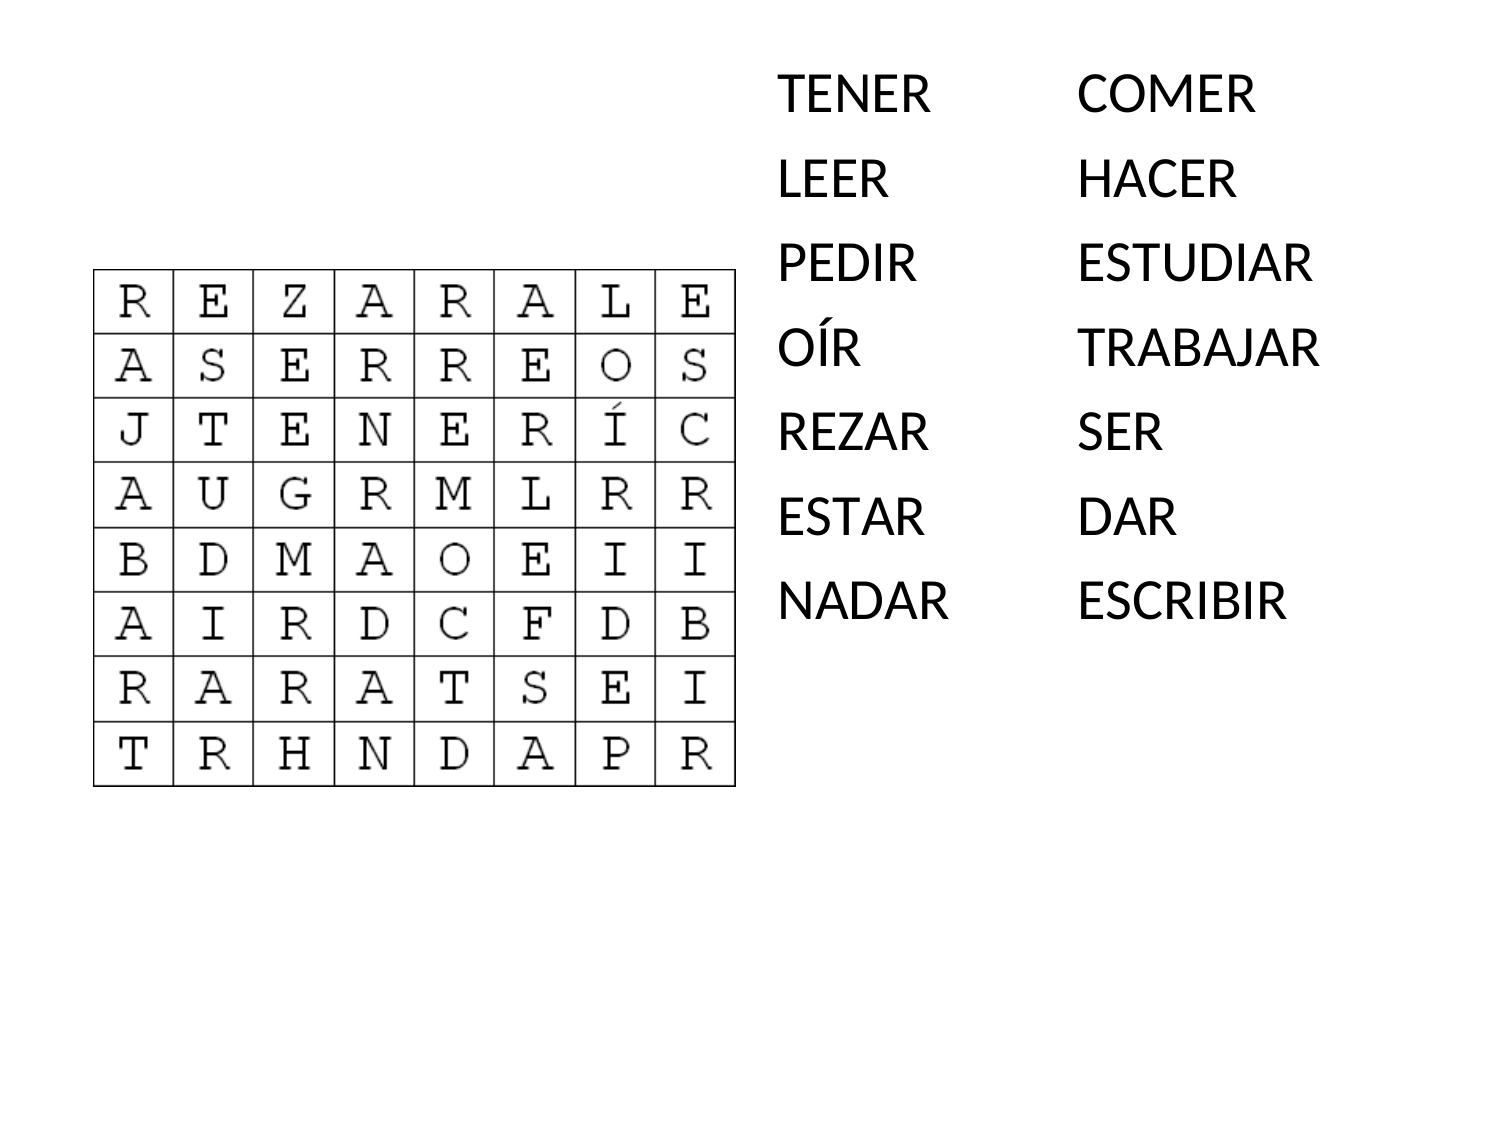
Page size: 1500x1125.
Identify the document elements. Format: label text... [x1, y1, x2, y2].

list TENER COMER LEER HACER PEDIR ESTUDIAR OÍR TRABAJAR REZAR SER ESTAR DAR NADAR ESCRIBIR [762, 46, 1426, 879]
list [76, 267, 740, 1010]
picture [93, 269, 736, 787]
